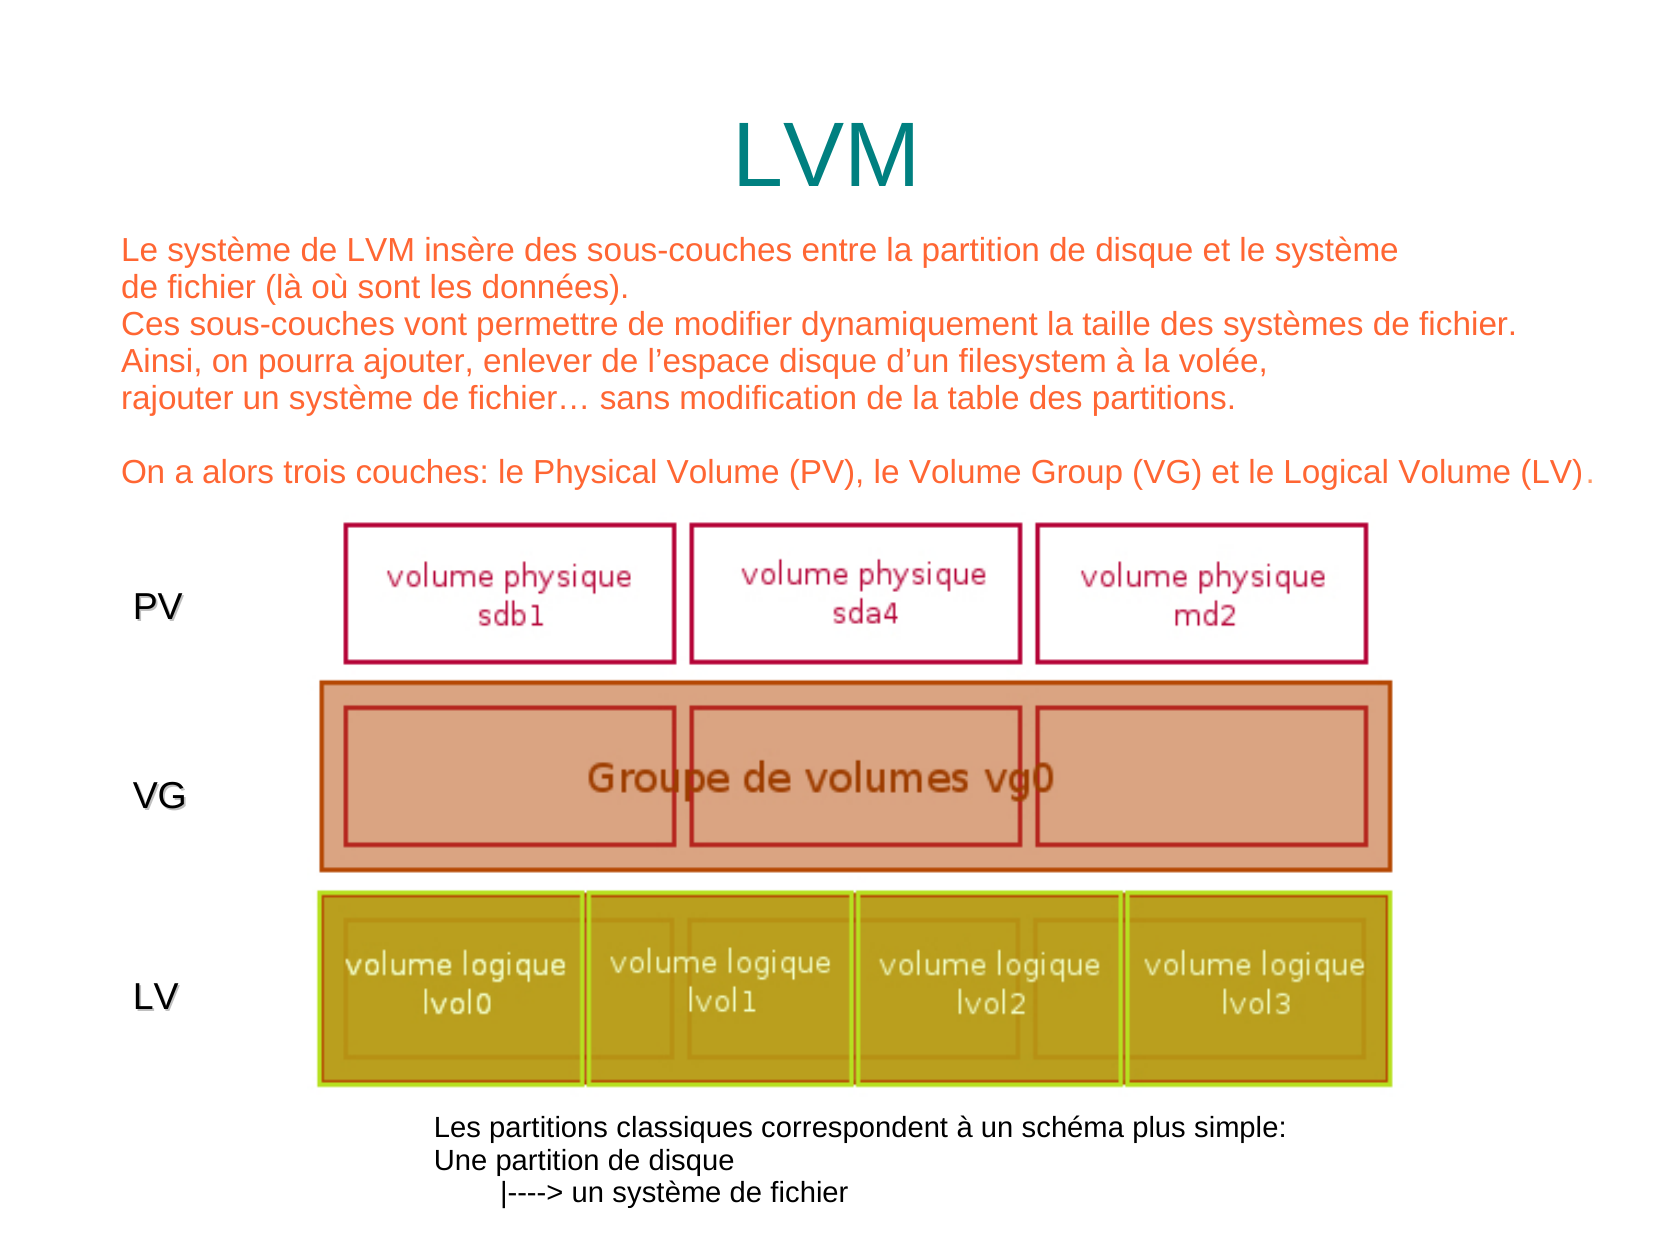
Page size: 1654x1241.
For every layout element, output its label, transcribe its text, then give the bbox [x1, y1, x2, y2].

text_box Les partitions classiques correspondent à un schéma plus simple: Une partition de disque |----> un système de fichier [419, 1104, 1312, 1217]
text_box Le système de LVM insère des sous-couches entre la partition de disque et le système de fichier (là où sont les données). Ces sous-couches vont permettre de modifier dynamiquement la taille des systèmes de fichier. Ainsi, on pourra ajouter, enlever de l’espace disque d’un filesystem à la volée, rajouter un système de fichier… sans modification de la table des partitions. On a alors trois couches: le Physical Volume (PV), le Volume Group (VG) et le Logical Volume (LV). [106, 224, 1610, 543]
text_box VG [118, 767, 220, 825]
text_box LV [118, 968, 203, 1028]
text_box PV [118, 578, 209, 636]
title LVM [82, 49, 1571, 257]
picture [307, 543, 1406, 1099]
